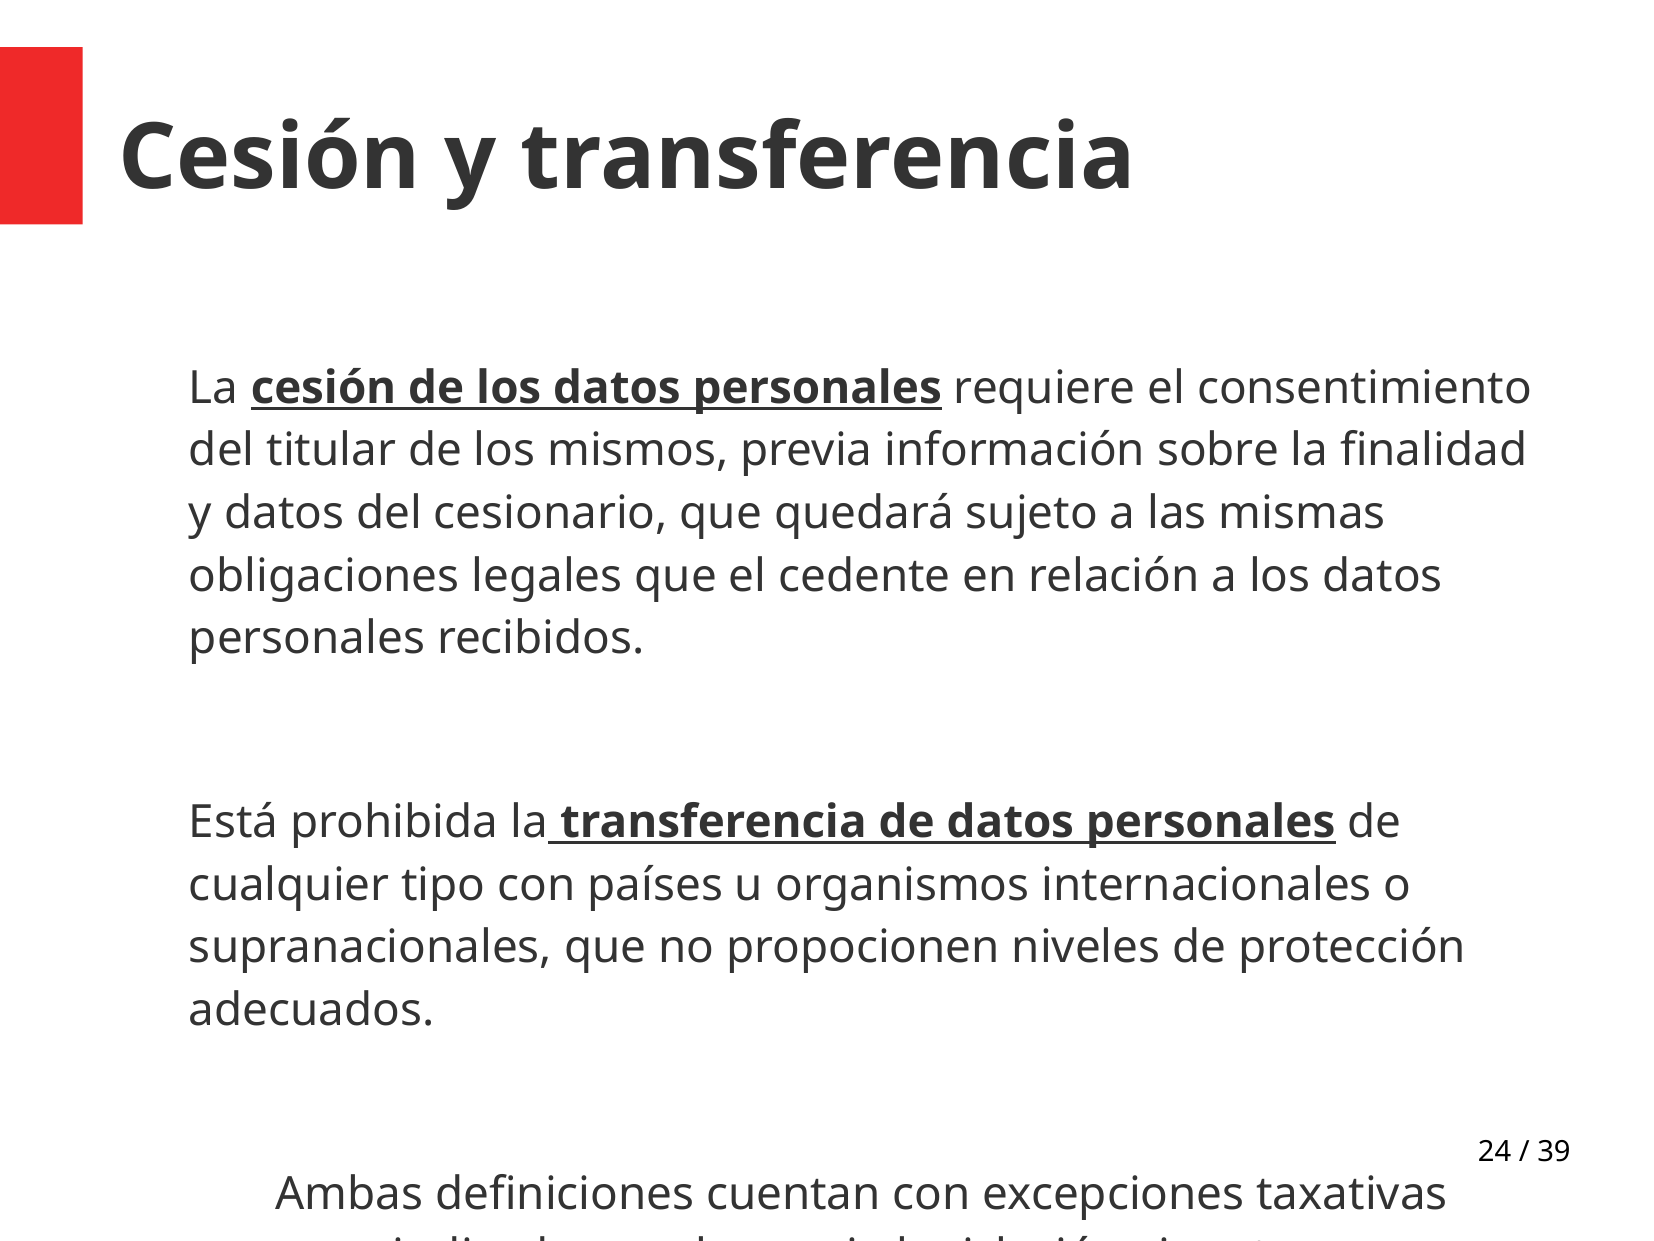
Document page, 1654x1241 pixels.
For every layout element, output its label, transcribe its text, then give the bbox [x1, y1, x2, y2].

list La cesión de los datos personales requiere el consentimiento del titular de los mismos, previa información sobre la finalidad y datos del cesionario, que quedará sujeto a las mismas obligaciones legales que el cedente en relación a los datos personales recibidos. Está prohibida la transferencia de datos personales de cualquier tipo con países u organismos internacionales o supranacionales, que no propocionen niveles de protección adecuados. Ambas definiciones cuentan con excepciones taxativas indicadas por la propia legislación vigente. [118, 354, 1536, 1074]
title Cesión y transferencia [118, 49, 1571, 257]
